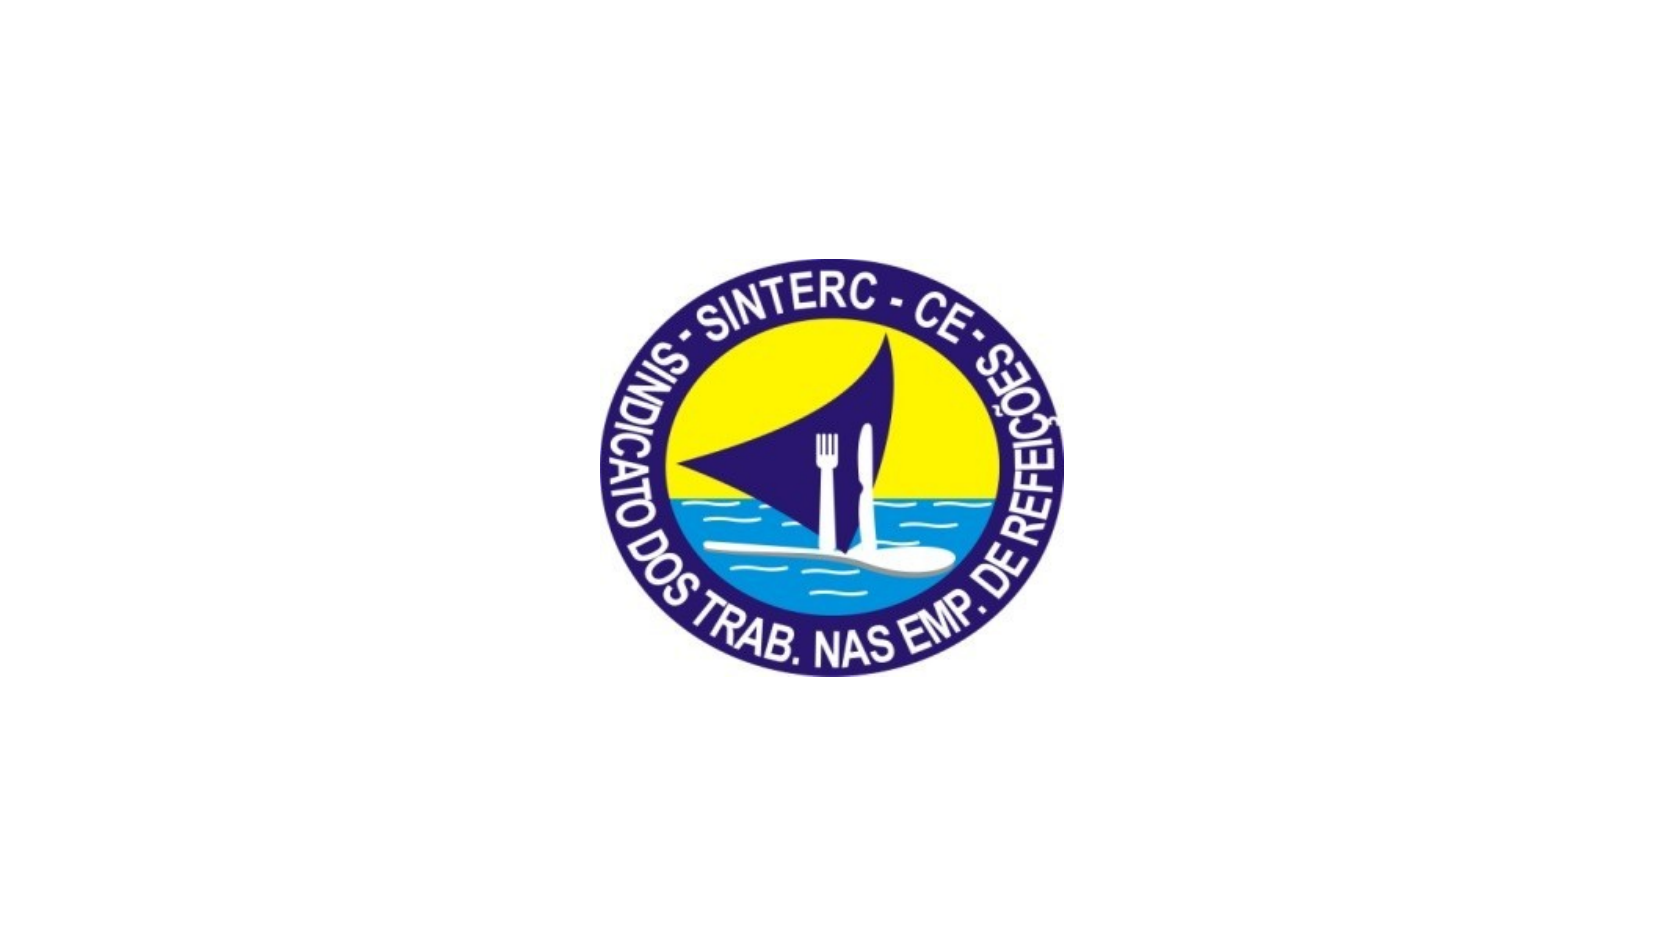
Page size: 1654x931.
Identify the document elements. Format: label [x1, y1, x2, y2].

picture [600, 259, 1064, 677]
